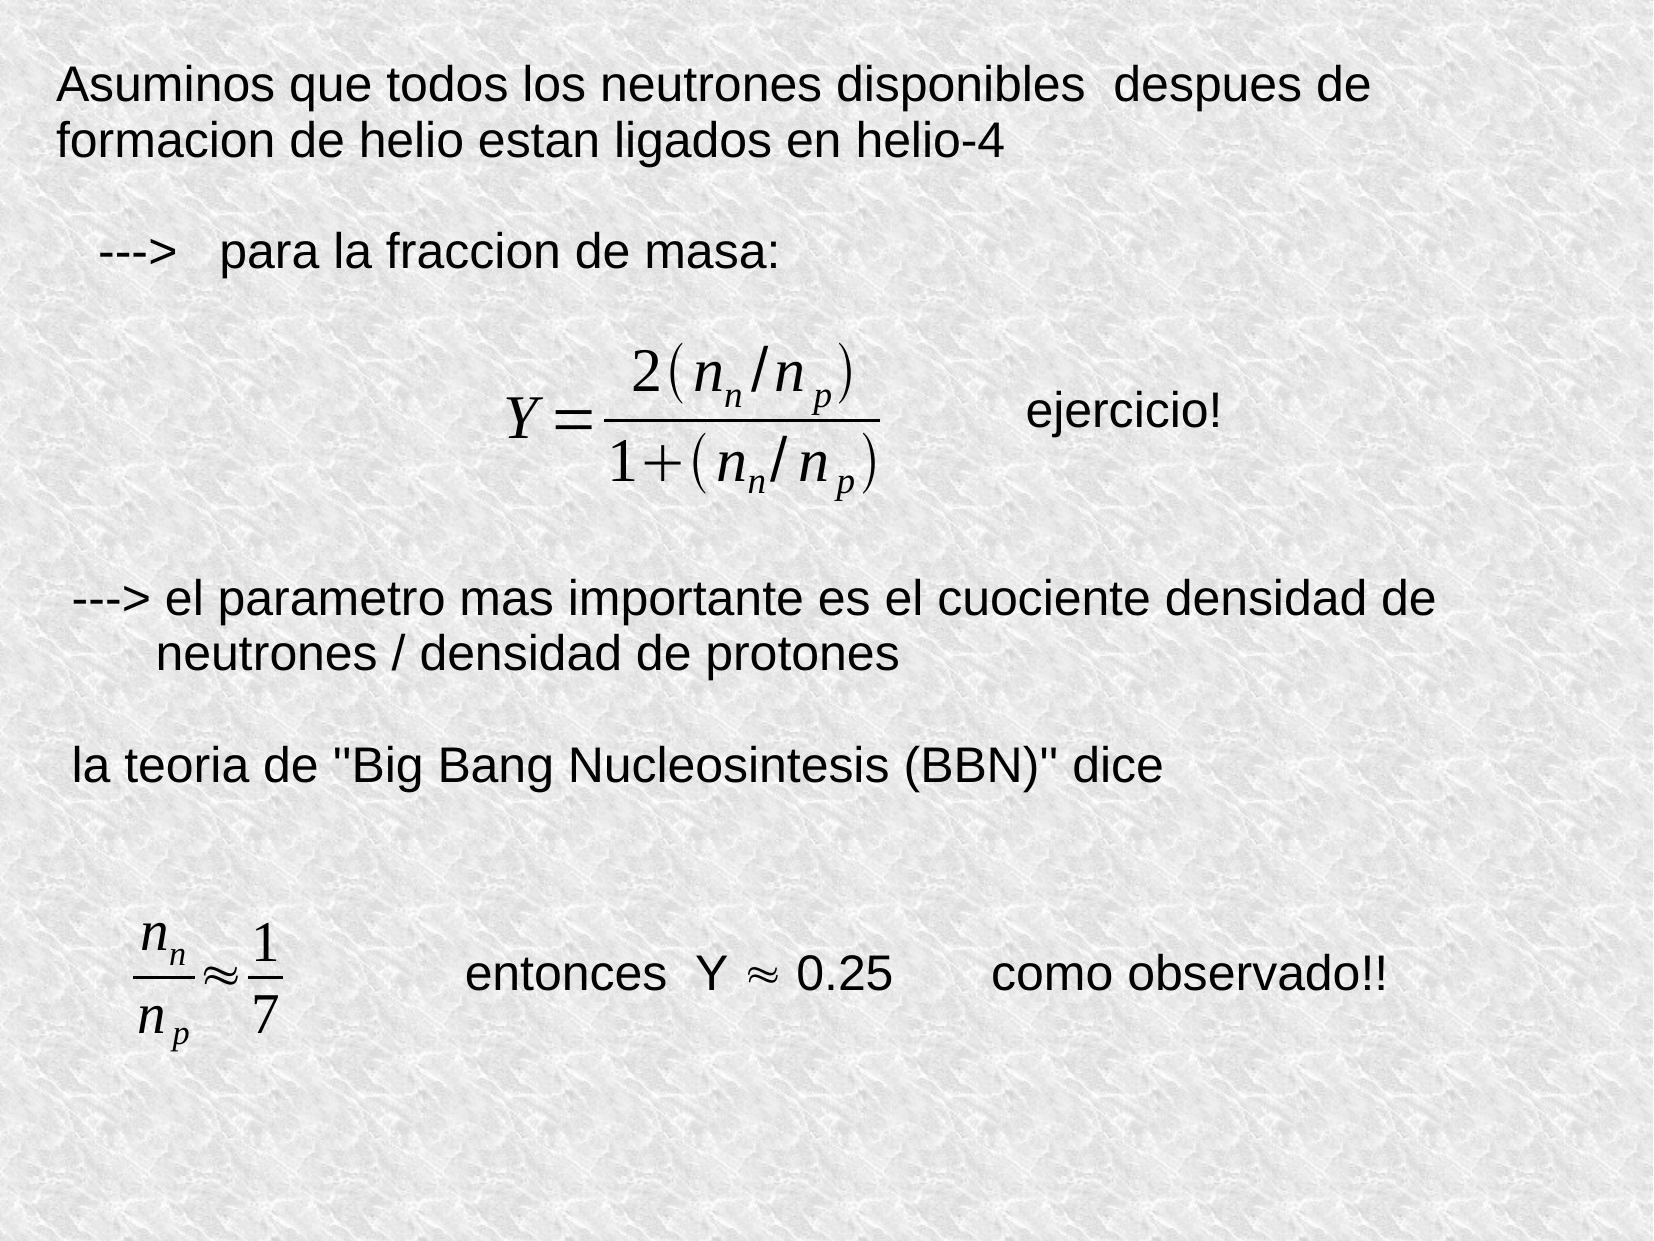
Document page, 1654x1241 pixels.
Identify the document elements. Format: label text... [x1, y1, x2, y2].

text_box Asuminos que todos los neutrones disponibles despues de formacion de helio estan ligados en helio-4 ---> para la fraccion de masa: [41, 48, 1388, 374]
text_box ---> el parametro mas importante es el cuociente densidad de neutrones / densidad de protones la teoria de ''Big Bang Nucleosintesis (BBN)'' dice [56, 562, 1453, 950]
chart [487, 337, 899, 503]
text_box entonces Y ≈ 0.25 como observado!! [450, 937, 1405, 1015]
text_box ejercicio! [1010, 375, 1238, 452]
picture [0, 0, 1654, 1241]
chart [115, 900, 301, 1054]
